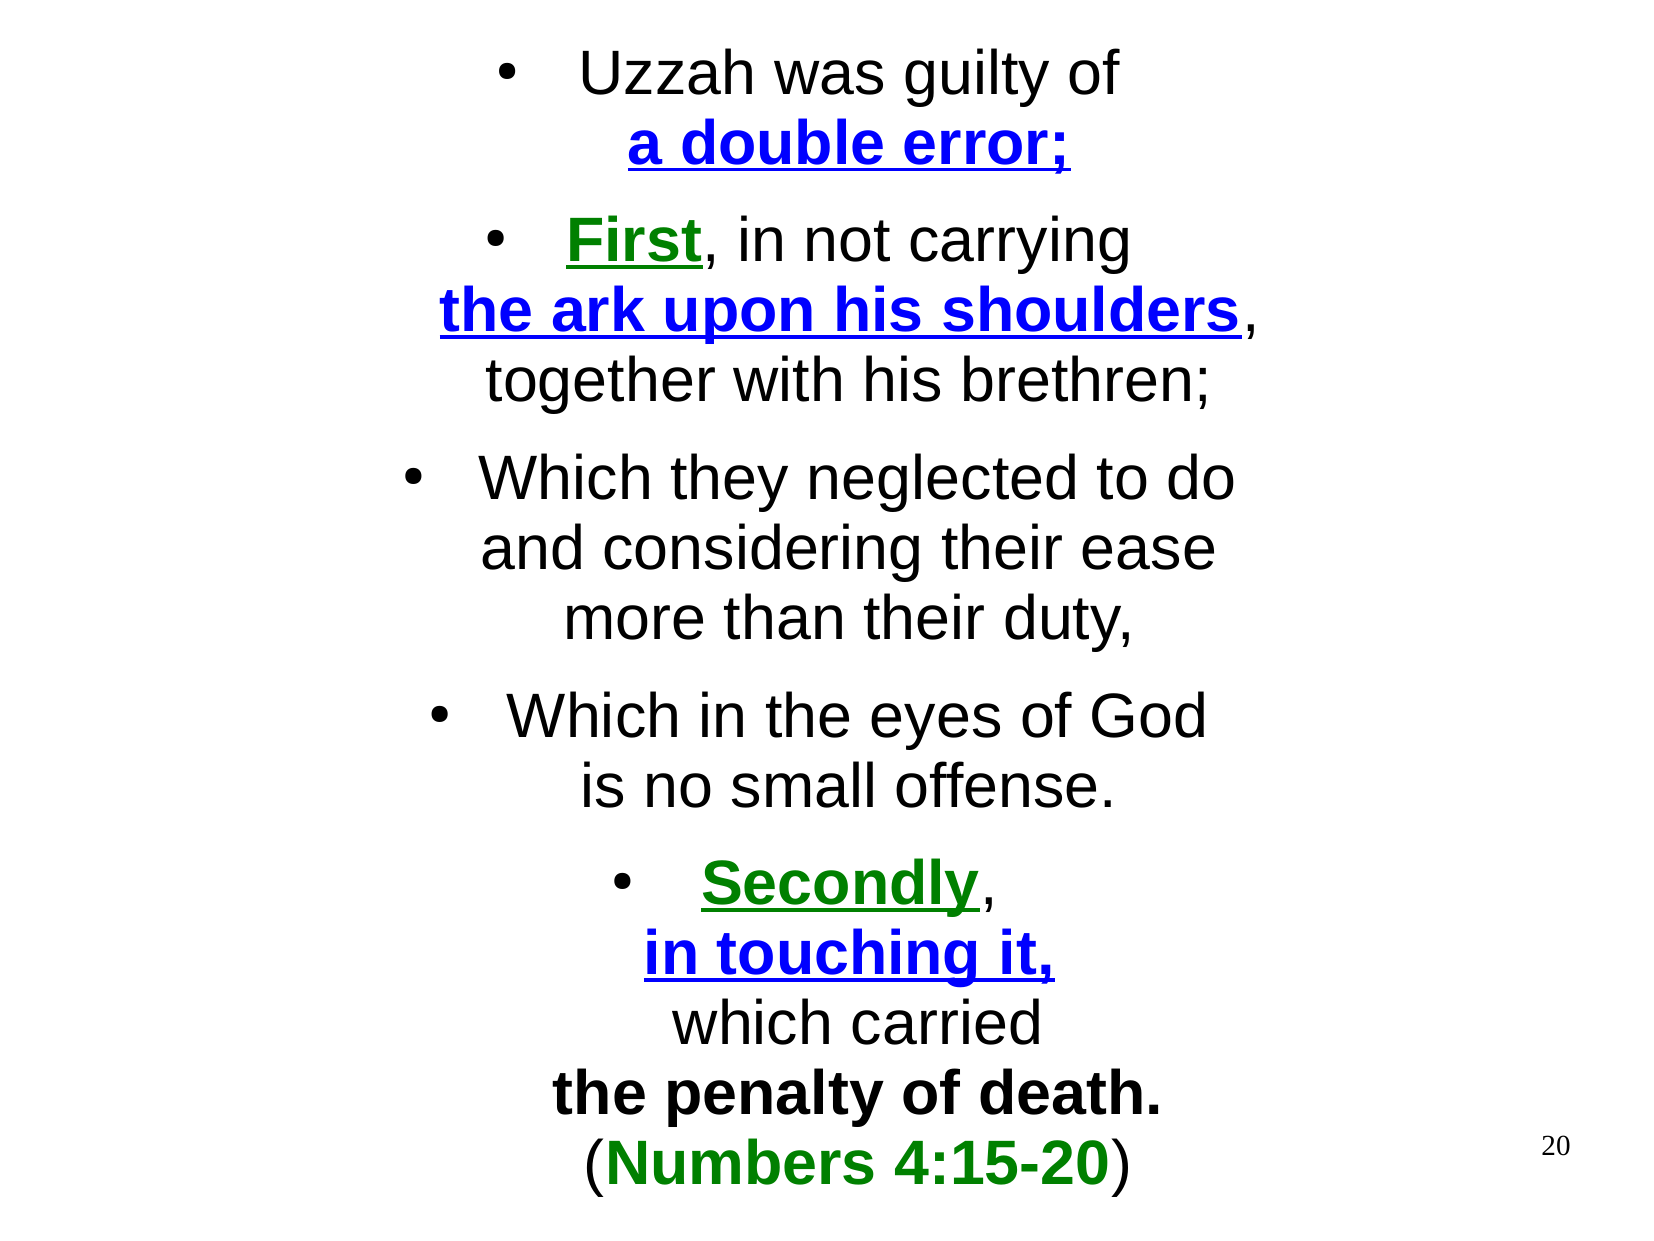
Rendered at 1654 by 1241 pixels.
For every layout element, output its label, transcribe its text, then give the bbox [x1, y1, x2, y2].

list Uzzah was guilty of a double error; First, in not carrying the ark upon his shoulders, together with his brethren; Which they neglected to do and considering their ease more than their duty, Which in the eyes of God is no small offense. Secondly, in touching it, which carried the penalty of death. (Numbers 4:15-20) [37, 37, 1613, 1201]
